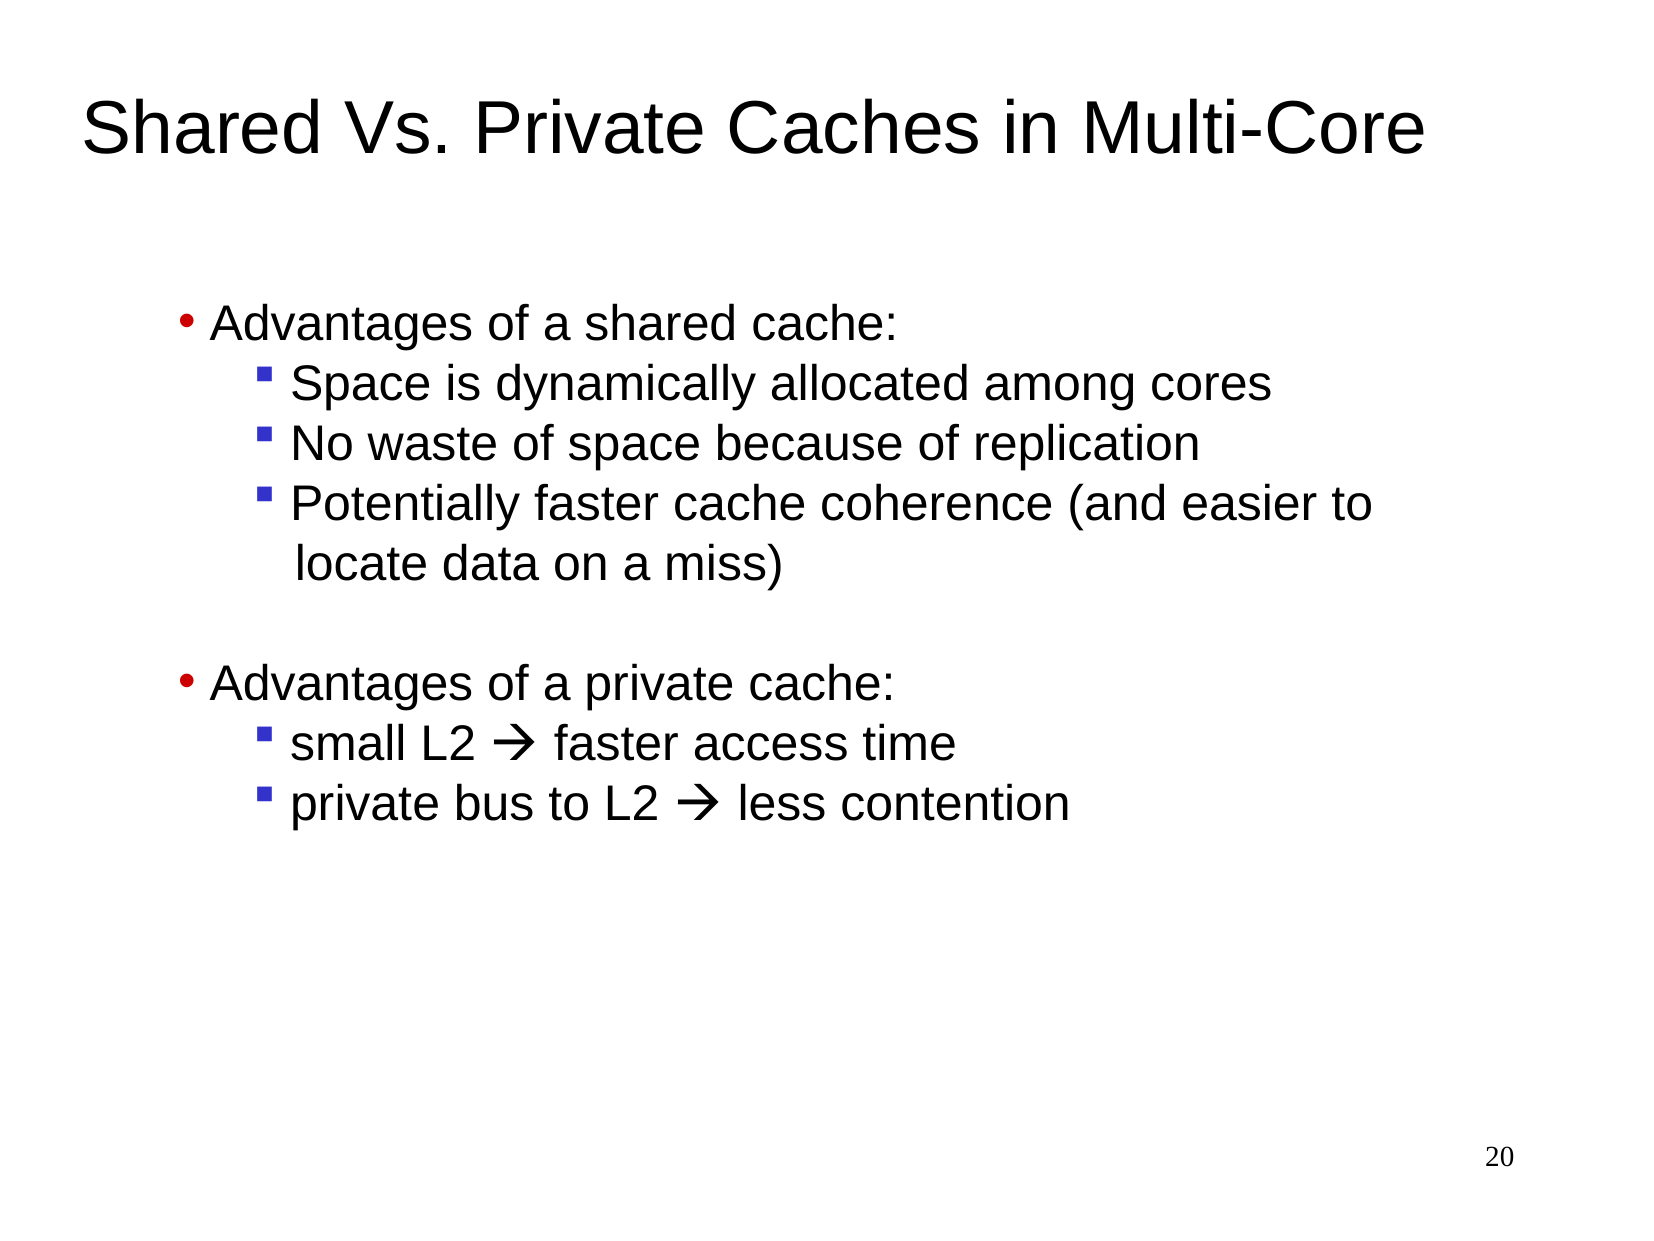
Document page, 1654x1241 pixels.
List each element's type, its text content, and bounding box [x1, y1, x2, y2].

text_box Advantages of a shared cache: Space is dynamically allocated among cores No waste of space because of replication Potentially faster cache coherence (and easier to locate data on a miss) Advantages of a private cache: small L2  faster access time private bus to L2  less contention [163, 282, 1389, 839]
text_box Shared Vs. Private Caches in Multi-Core [66, 71, 1444, 177]
text_box <number> [1185, 1129, 1530, 1213]
